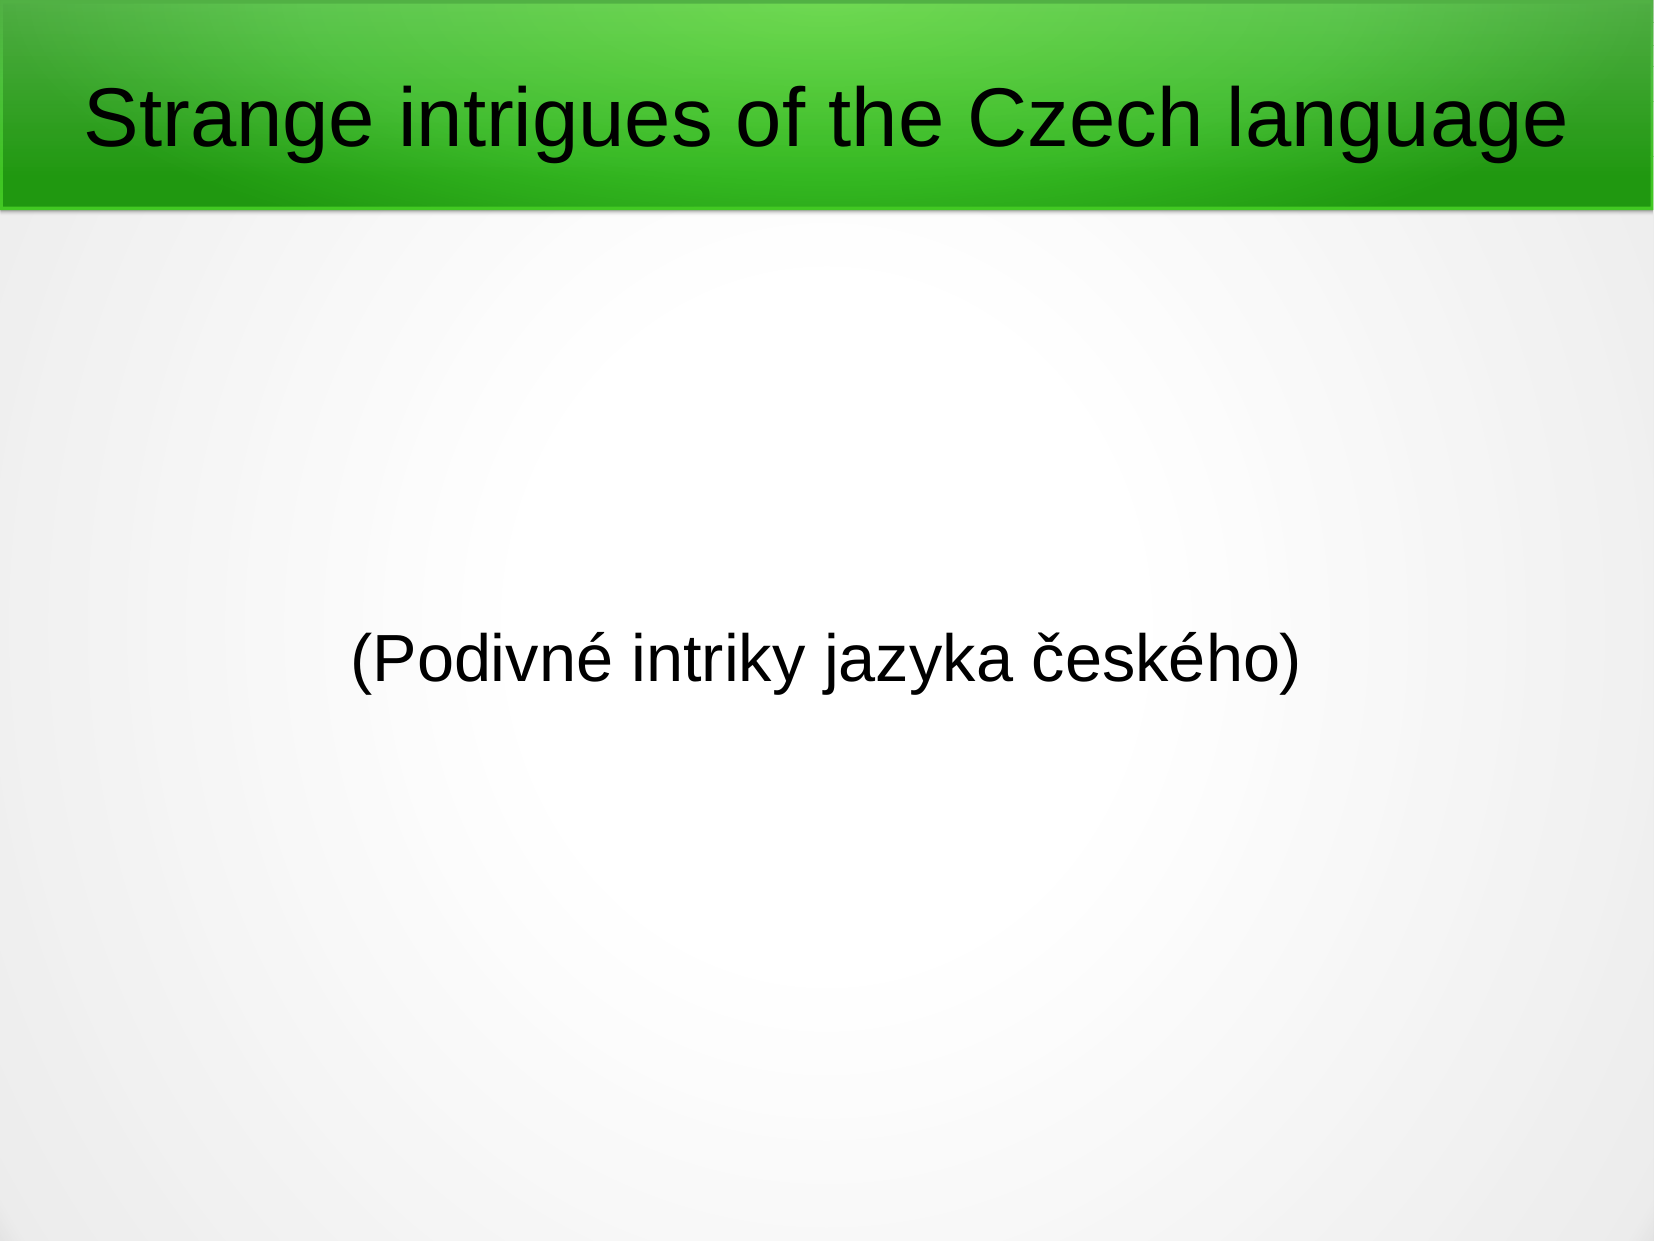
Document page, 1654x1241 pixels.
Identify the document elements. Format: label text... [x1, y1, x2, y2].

title Strange intrigues of the Czech language [82, 47, 1571, 189]
subtitle (Podivné intriky jazyka českého) [82, 299, 1571, 1019]
